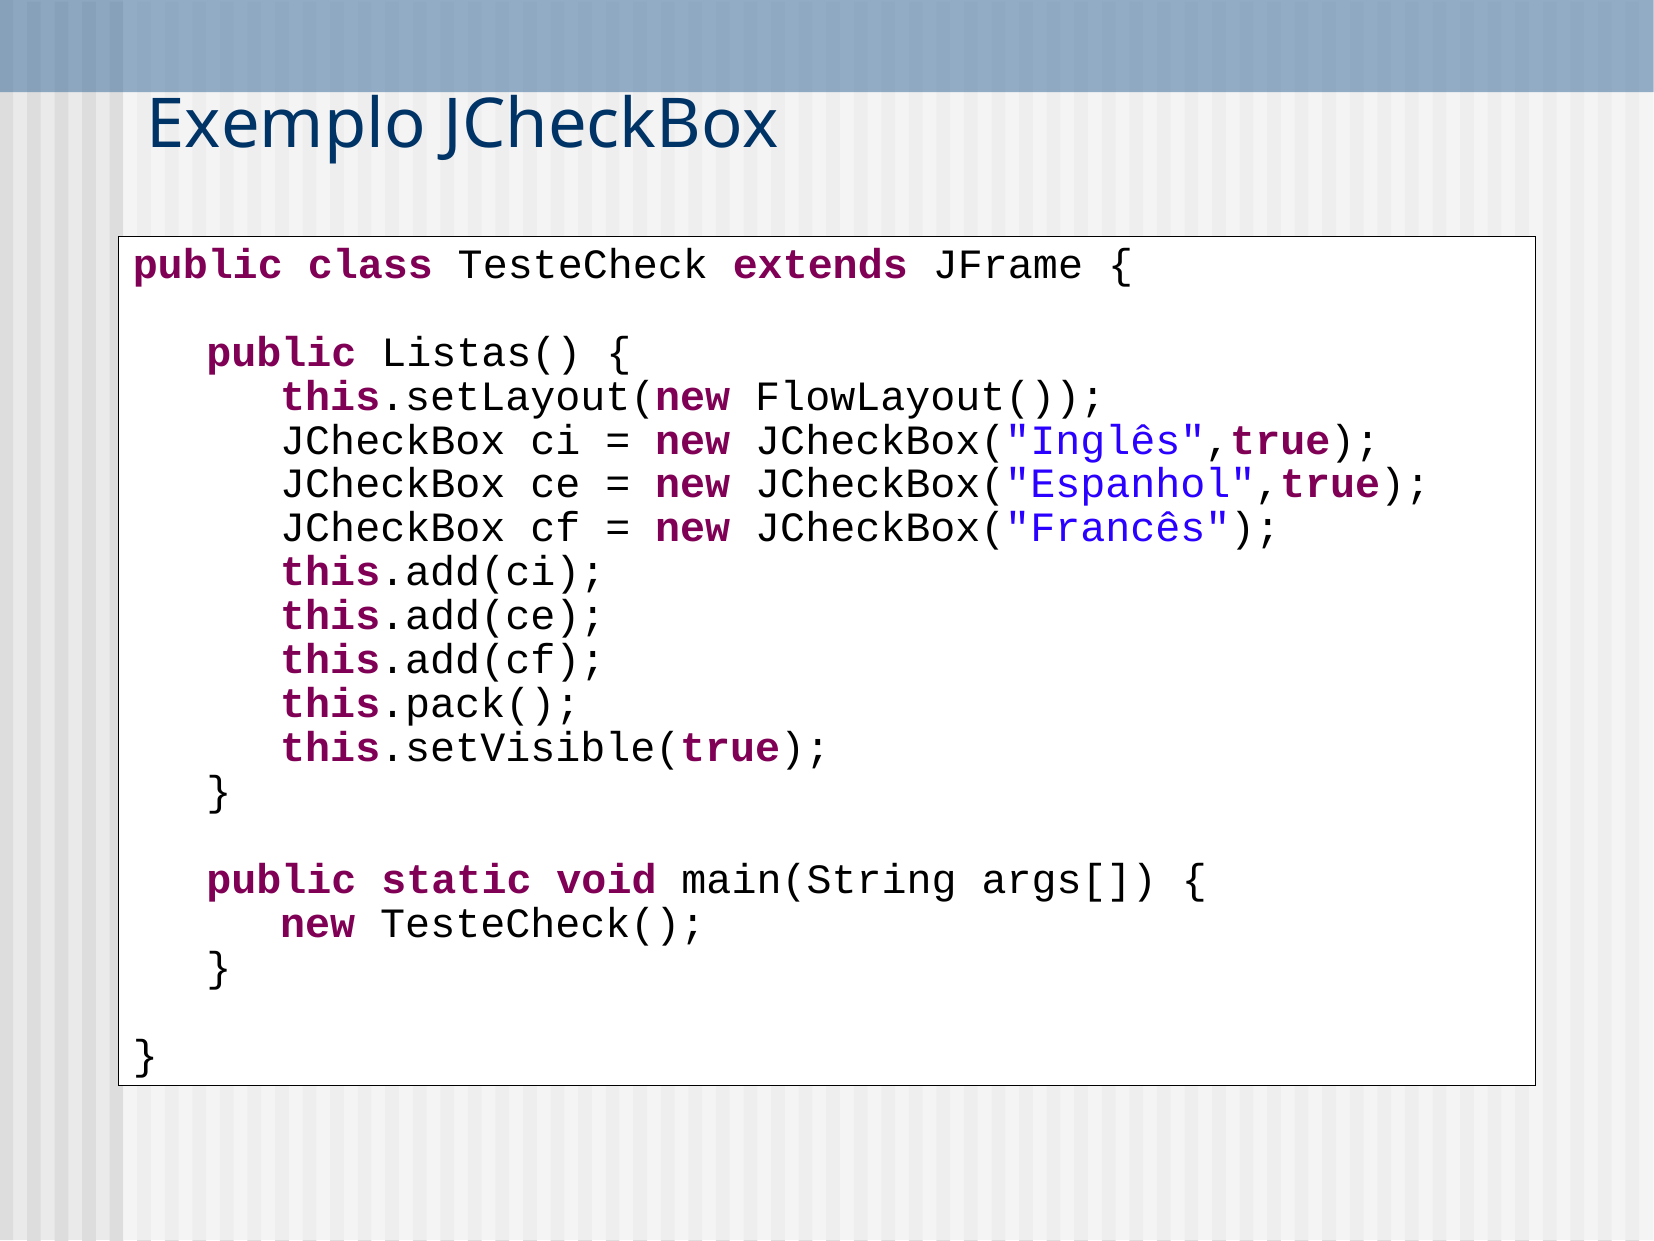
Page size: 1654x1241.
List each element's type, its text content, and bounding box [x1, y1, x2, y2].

title Exemplo JCheckBox [146, 29, 1536, 212]
text_box public class TesteCheck extends JFrame { public Listas() { this.setLayout(new FlowLayout()); JCheckBox ci = new JCheckBox("Inglês",true); JCheckBox ce = new JCheckBox("Espanhol",true); JCheckBox cf = new JCheckBox("Francês"); this.add(ci); this.add(ce); this.add(cf); this.pack(); this.setVisible(true); } public static void main(String args[]) { new TesteCheck(); } } [118, 236, 1536, 1082]
